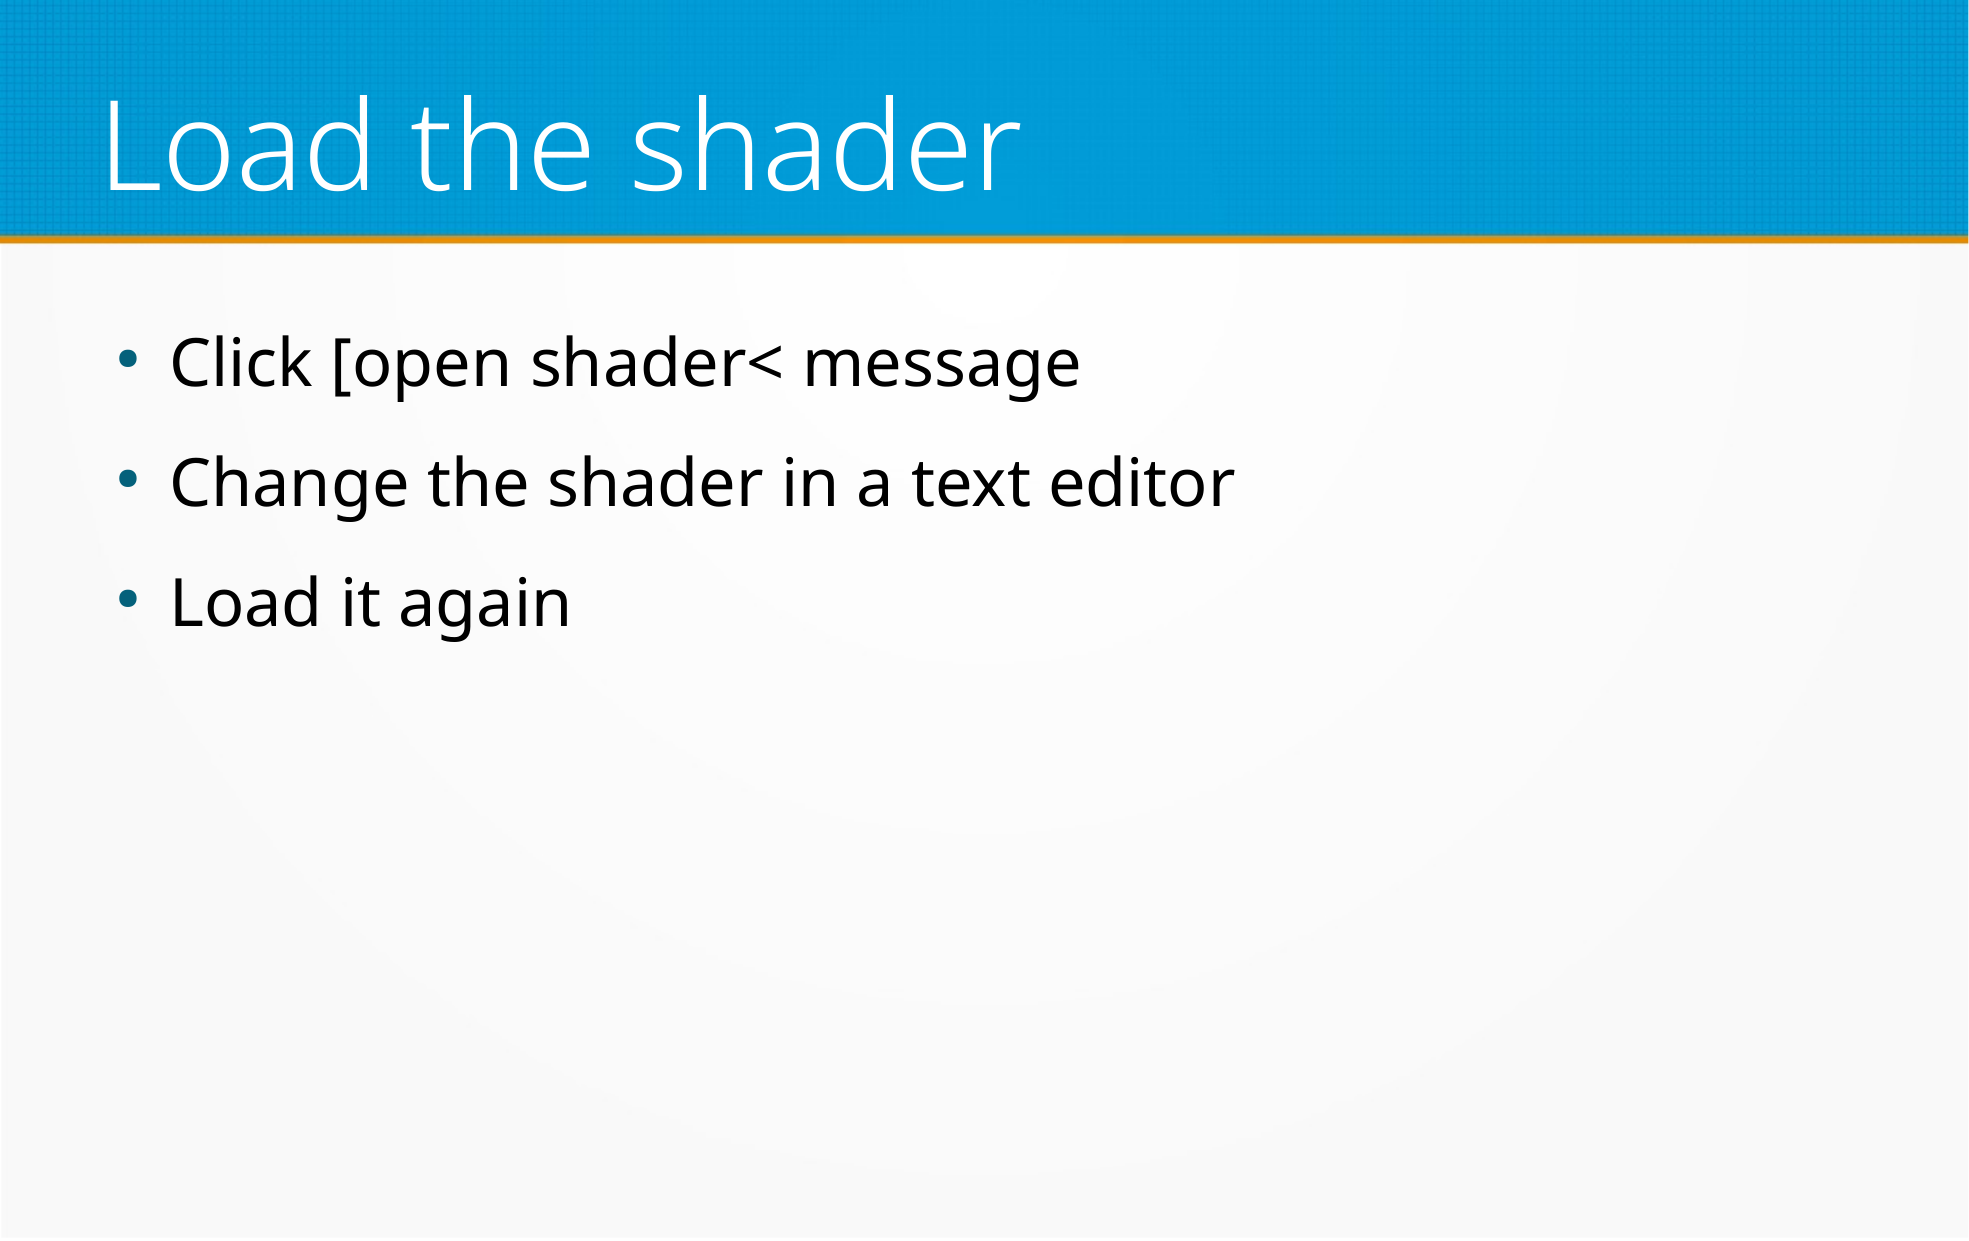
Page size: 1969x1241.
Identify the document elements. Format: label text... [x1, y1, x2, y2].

list Click [open shader< message Change the shader in a text editor Load it again [98, 315, 1861, 1081]
picture [0, 233, 1969, 1241]
title Load the shader [98, 19, 1870, 227]
